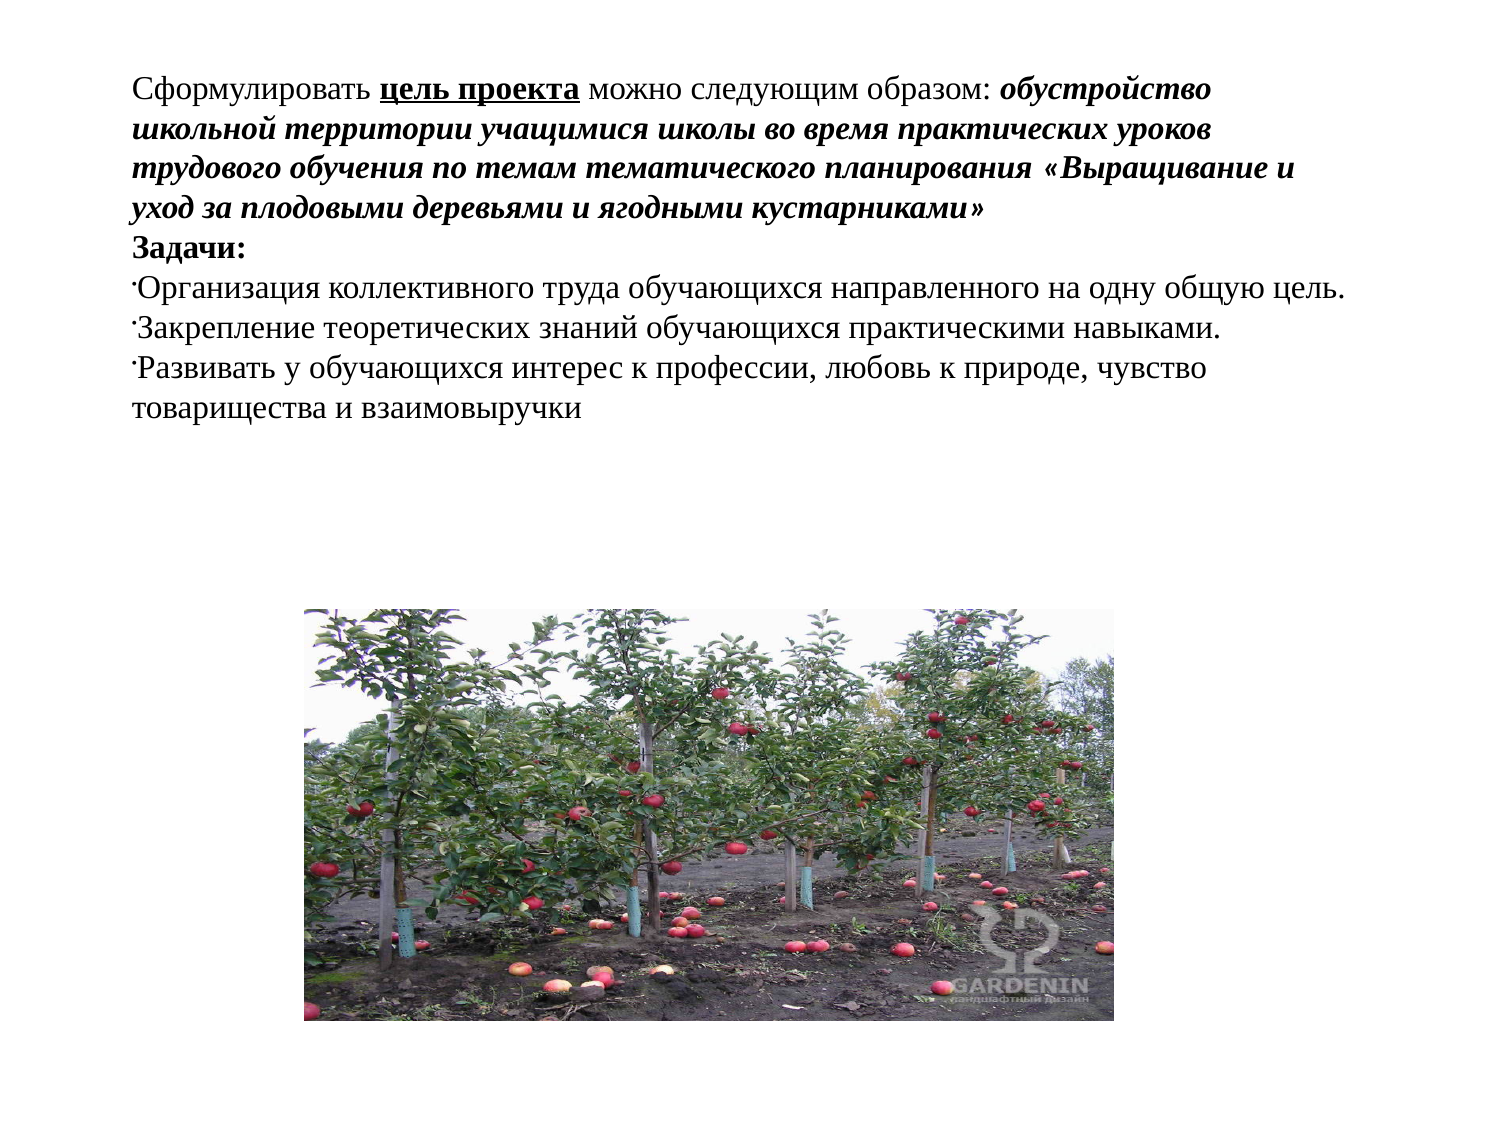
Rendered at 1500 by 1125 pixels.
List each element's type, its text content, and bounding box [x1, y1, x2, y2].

picture [304, 609, 1114, 1021]
text_box Сформулировать цель проекта можно следующим образом: обустройство школьной территории учащимися школы во время практических уроков трудового обучения по темам тематического планирования «Выращивание и уход за плодовыми деревьями и ягодными кустарниками» Задачи: Организация коллективного труда обучающихся направленного на одну общую цель. Закрепление теоретических знаний обучающихся практическими навыками. Развивать у обучающихся интерес к профессии, любовь к природе, чувство товарищества и взаимовыручки [117, 58, 1372, 433]
